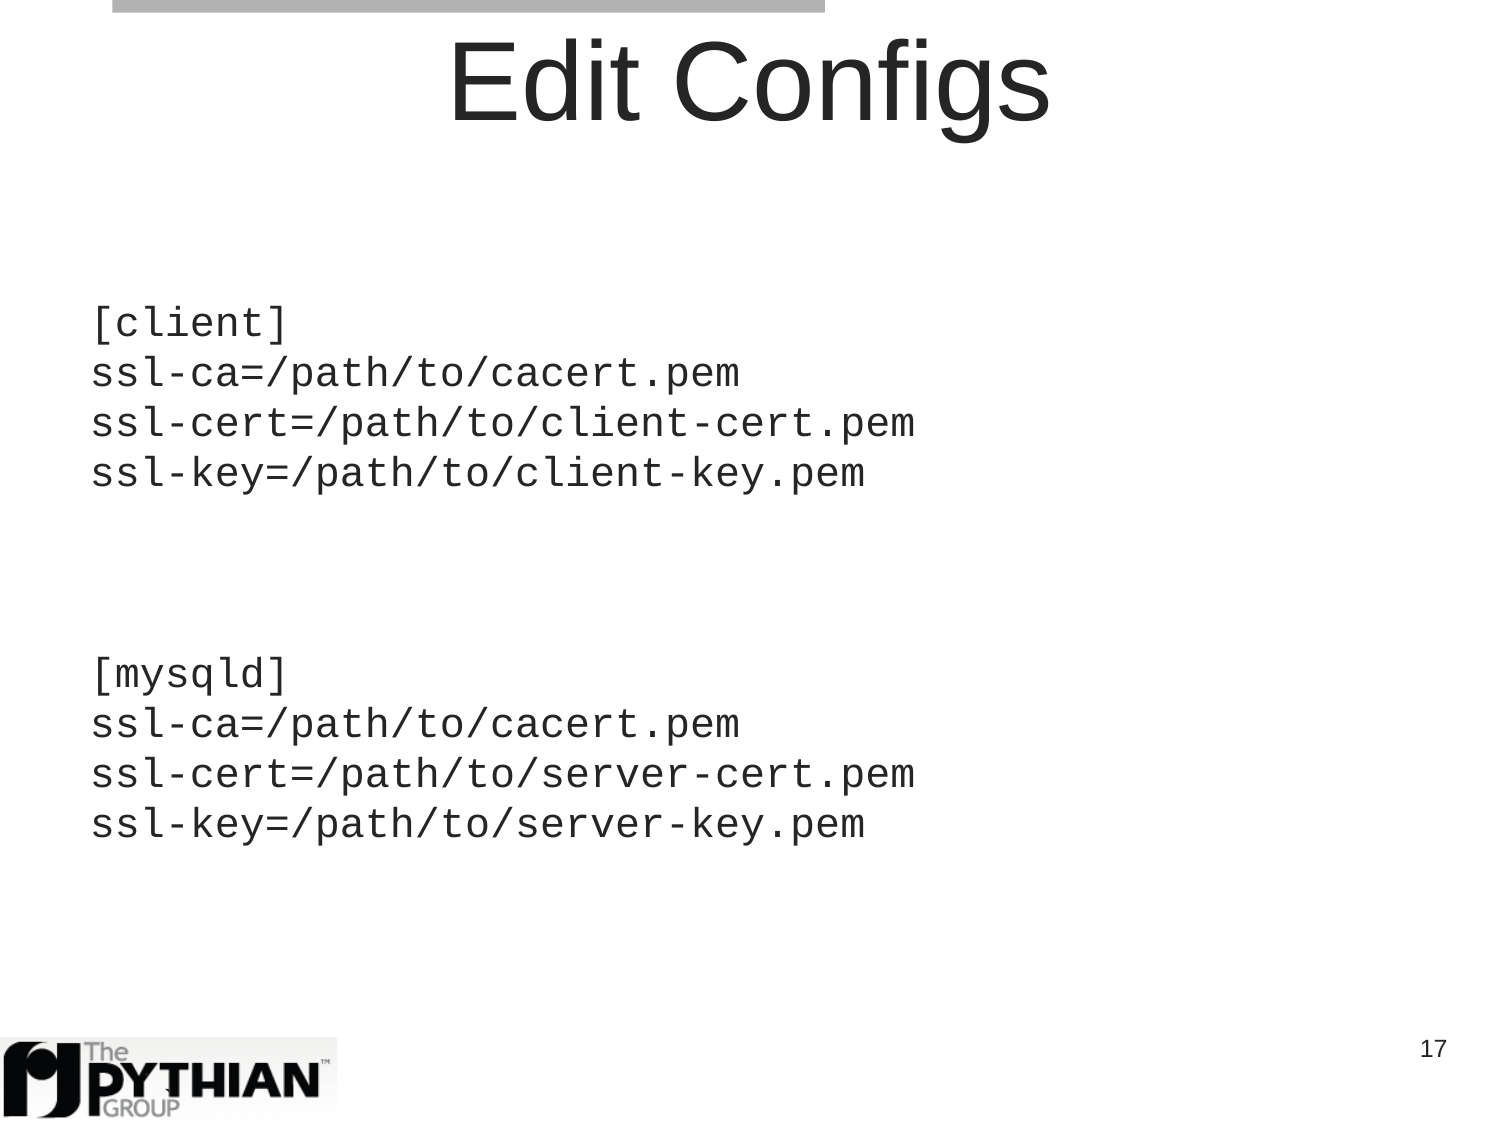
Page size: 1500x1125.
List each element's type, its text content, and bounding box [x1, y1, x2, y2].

text_box [client] ssl-ca=/path/to/cacert.pem ssl-cert=/path/to/client-cert.pem ssl-key=/path/to/client-key.pem [mysqld] ssl-ca=/path/to/cacert.pem ssl-cert=/path/to/server-cert.pem ssl-key=/path/to/server-key.pem [75, 187, 1500, 1013]
text_box <number> [1112, 1024, 1463, 1103]
picture [0, 1037, 338, 1125]
text_box Edit Configs [0, 0, 1500, 151]
